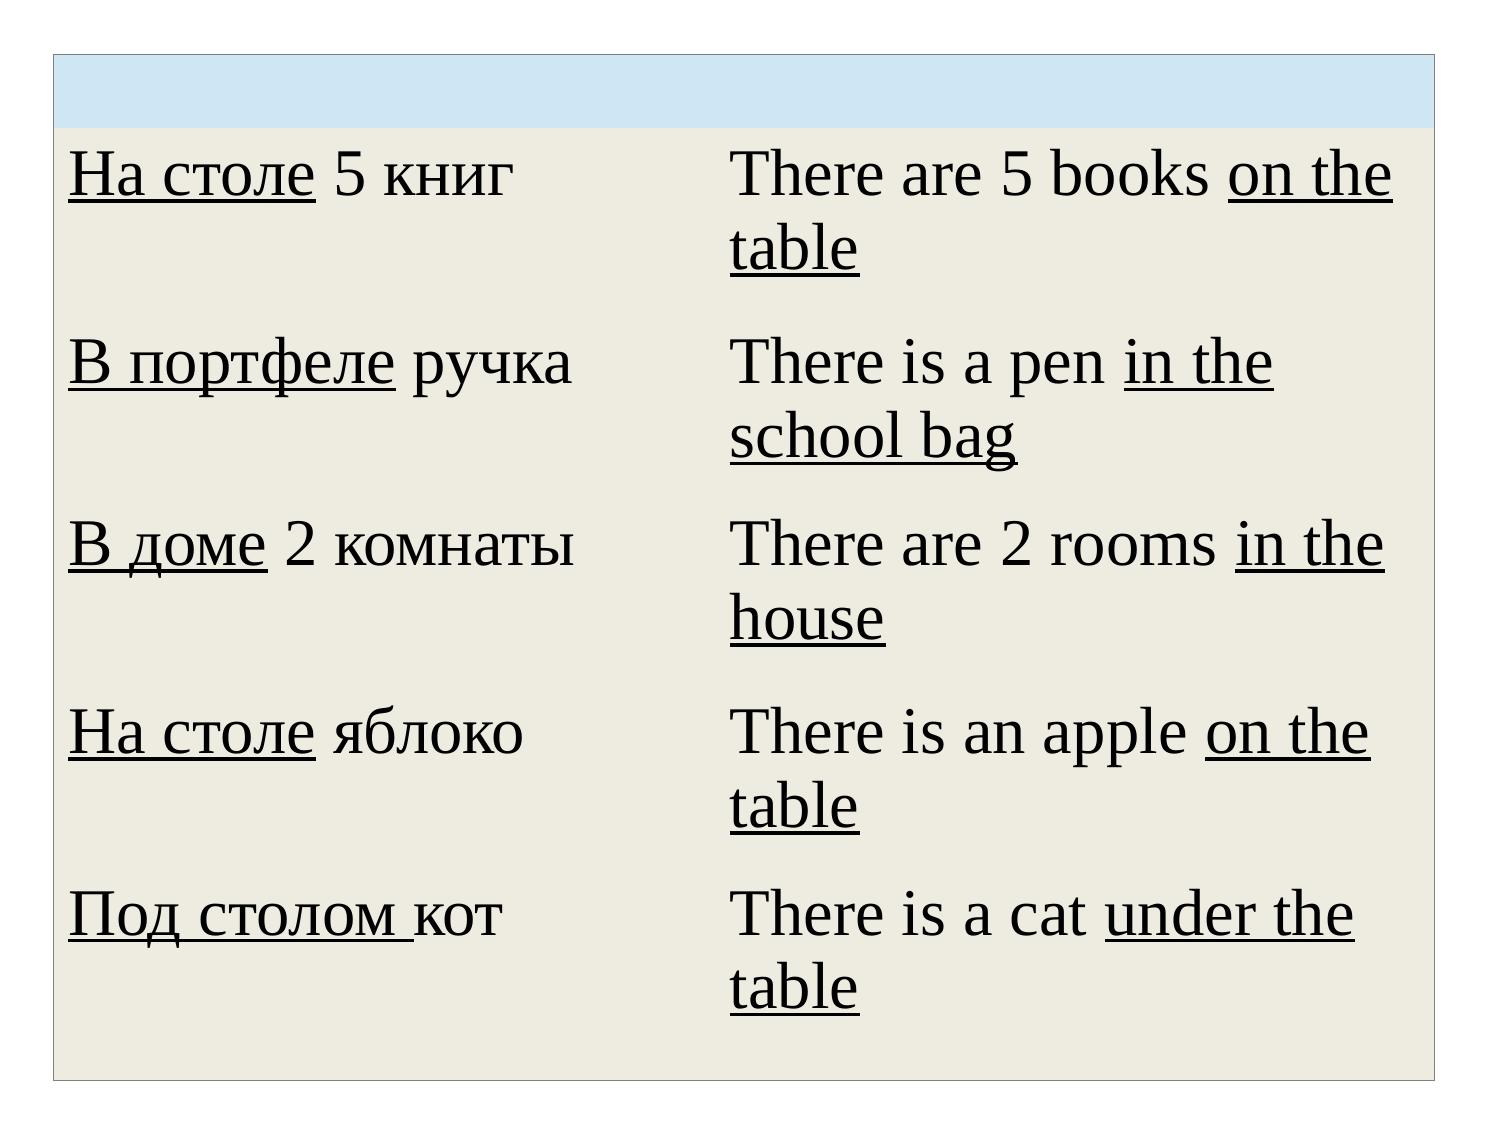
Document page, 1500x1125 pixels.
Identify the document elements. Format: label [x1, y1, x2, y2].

picture [53, 54, 1435, 1081]
